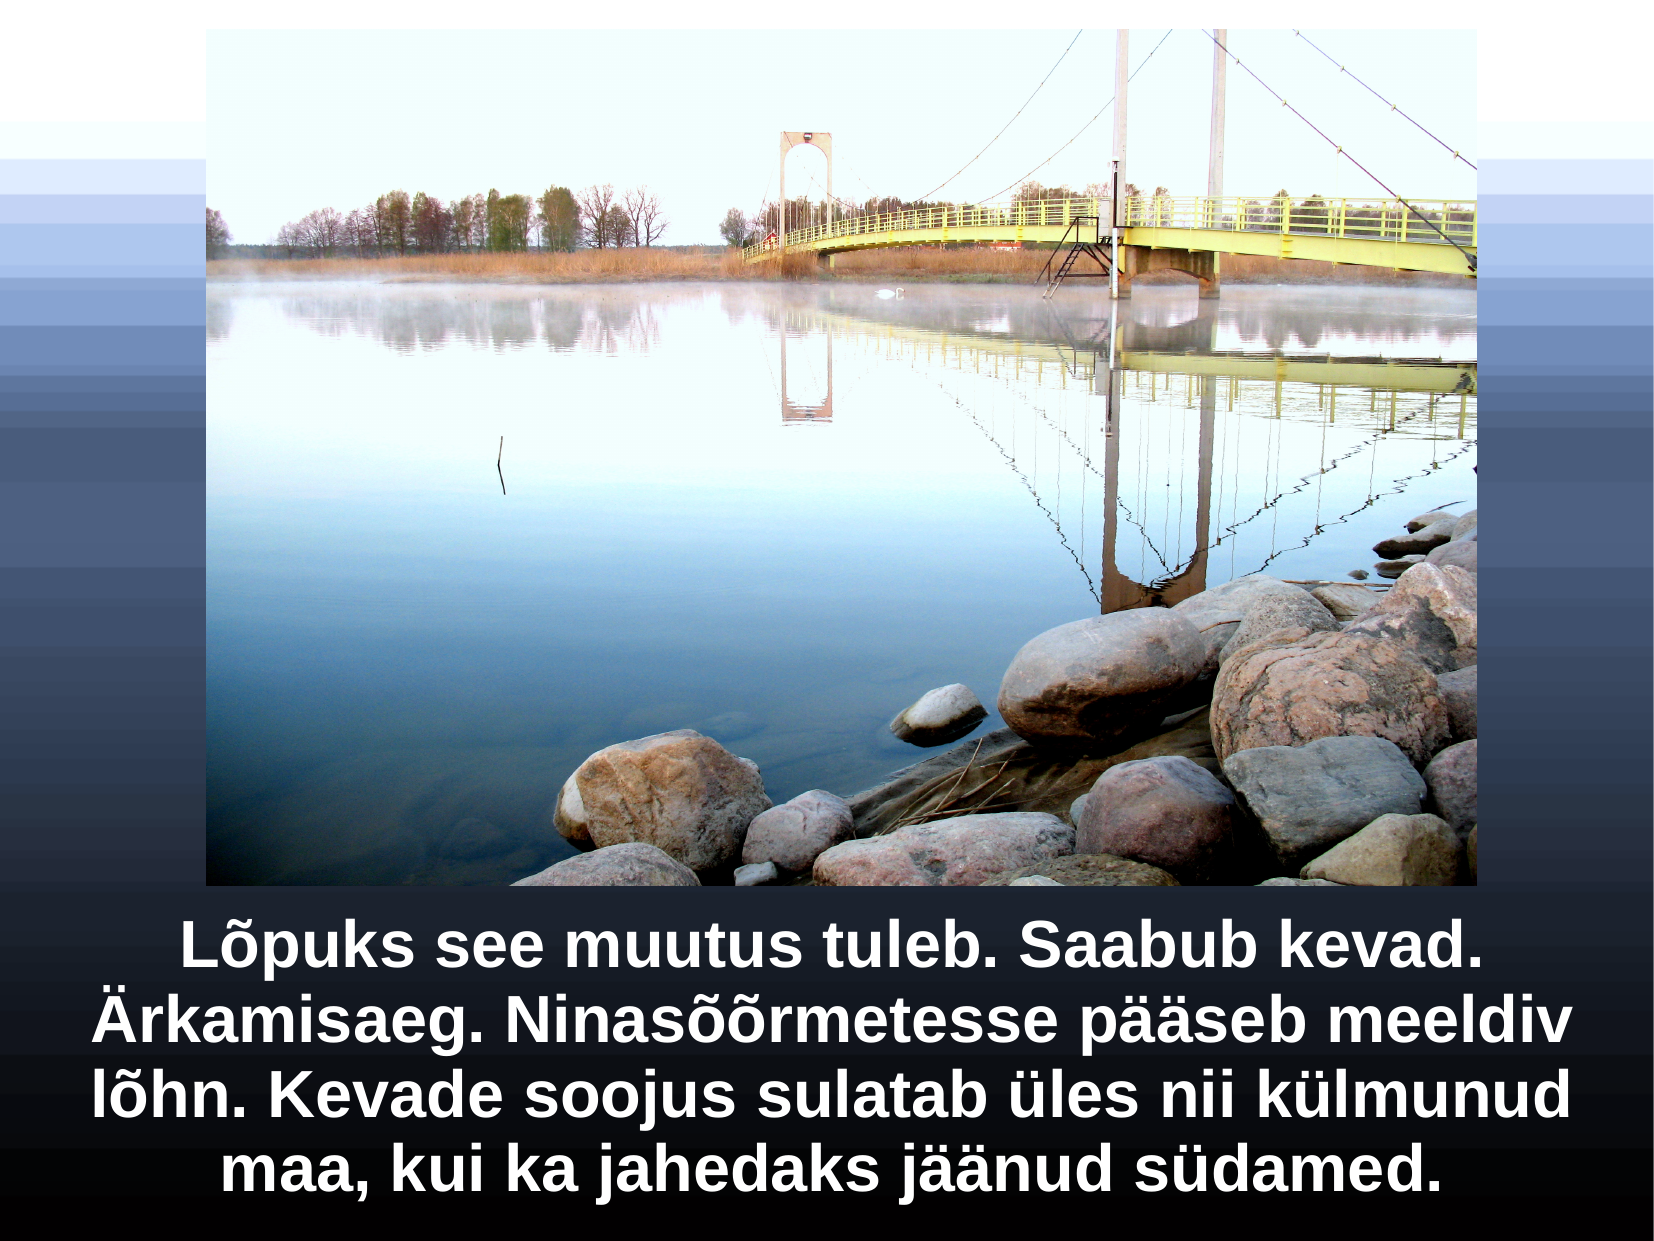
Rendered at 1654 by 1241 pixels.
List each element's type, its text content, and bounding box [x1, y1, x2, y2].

title Lõpuks see muutus tuleb. Saabub kevad. Ärkamisaeg. Ninasõõrmetesse pääseb meeldiv lõhn. Kevade soojus sulatab üles nii külmunud maa, kui ka jahedaks jäänud südamed. [88, 869, 1577, 1241]
picture [0, 0, 1654, 1241]
